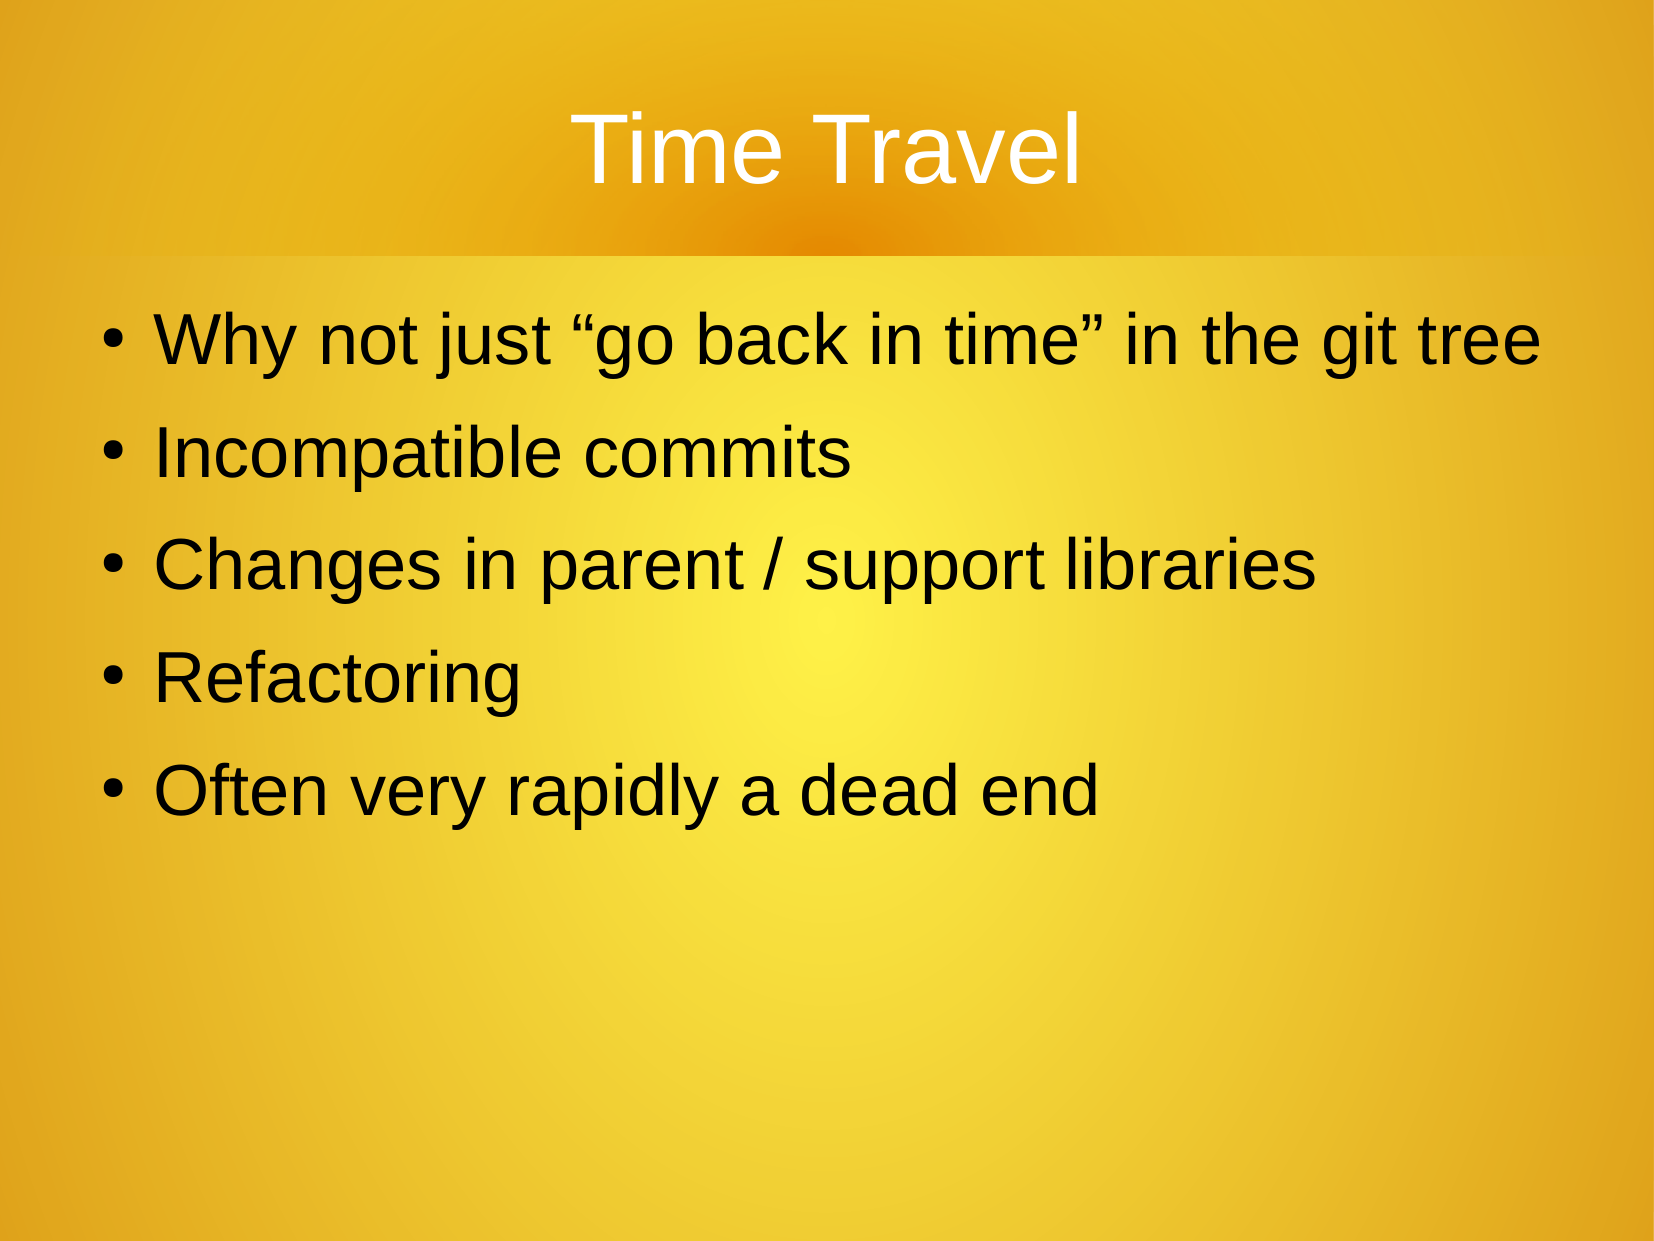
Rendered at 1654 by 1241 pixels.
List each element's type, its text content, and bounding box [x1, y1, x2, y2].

title Time Travel [82, 47, 1571, 252]
list Why not just “go back in time” in the git tree Incompatible commits Changes in parent / support libraries Refactoring Often very rapidly a dead end [82, 299, 1571, 1019]
